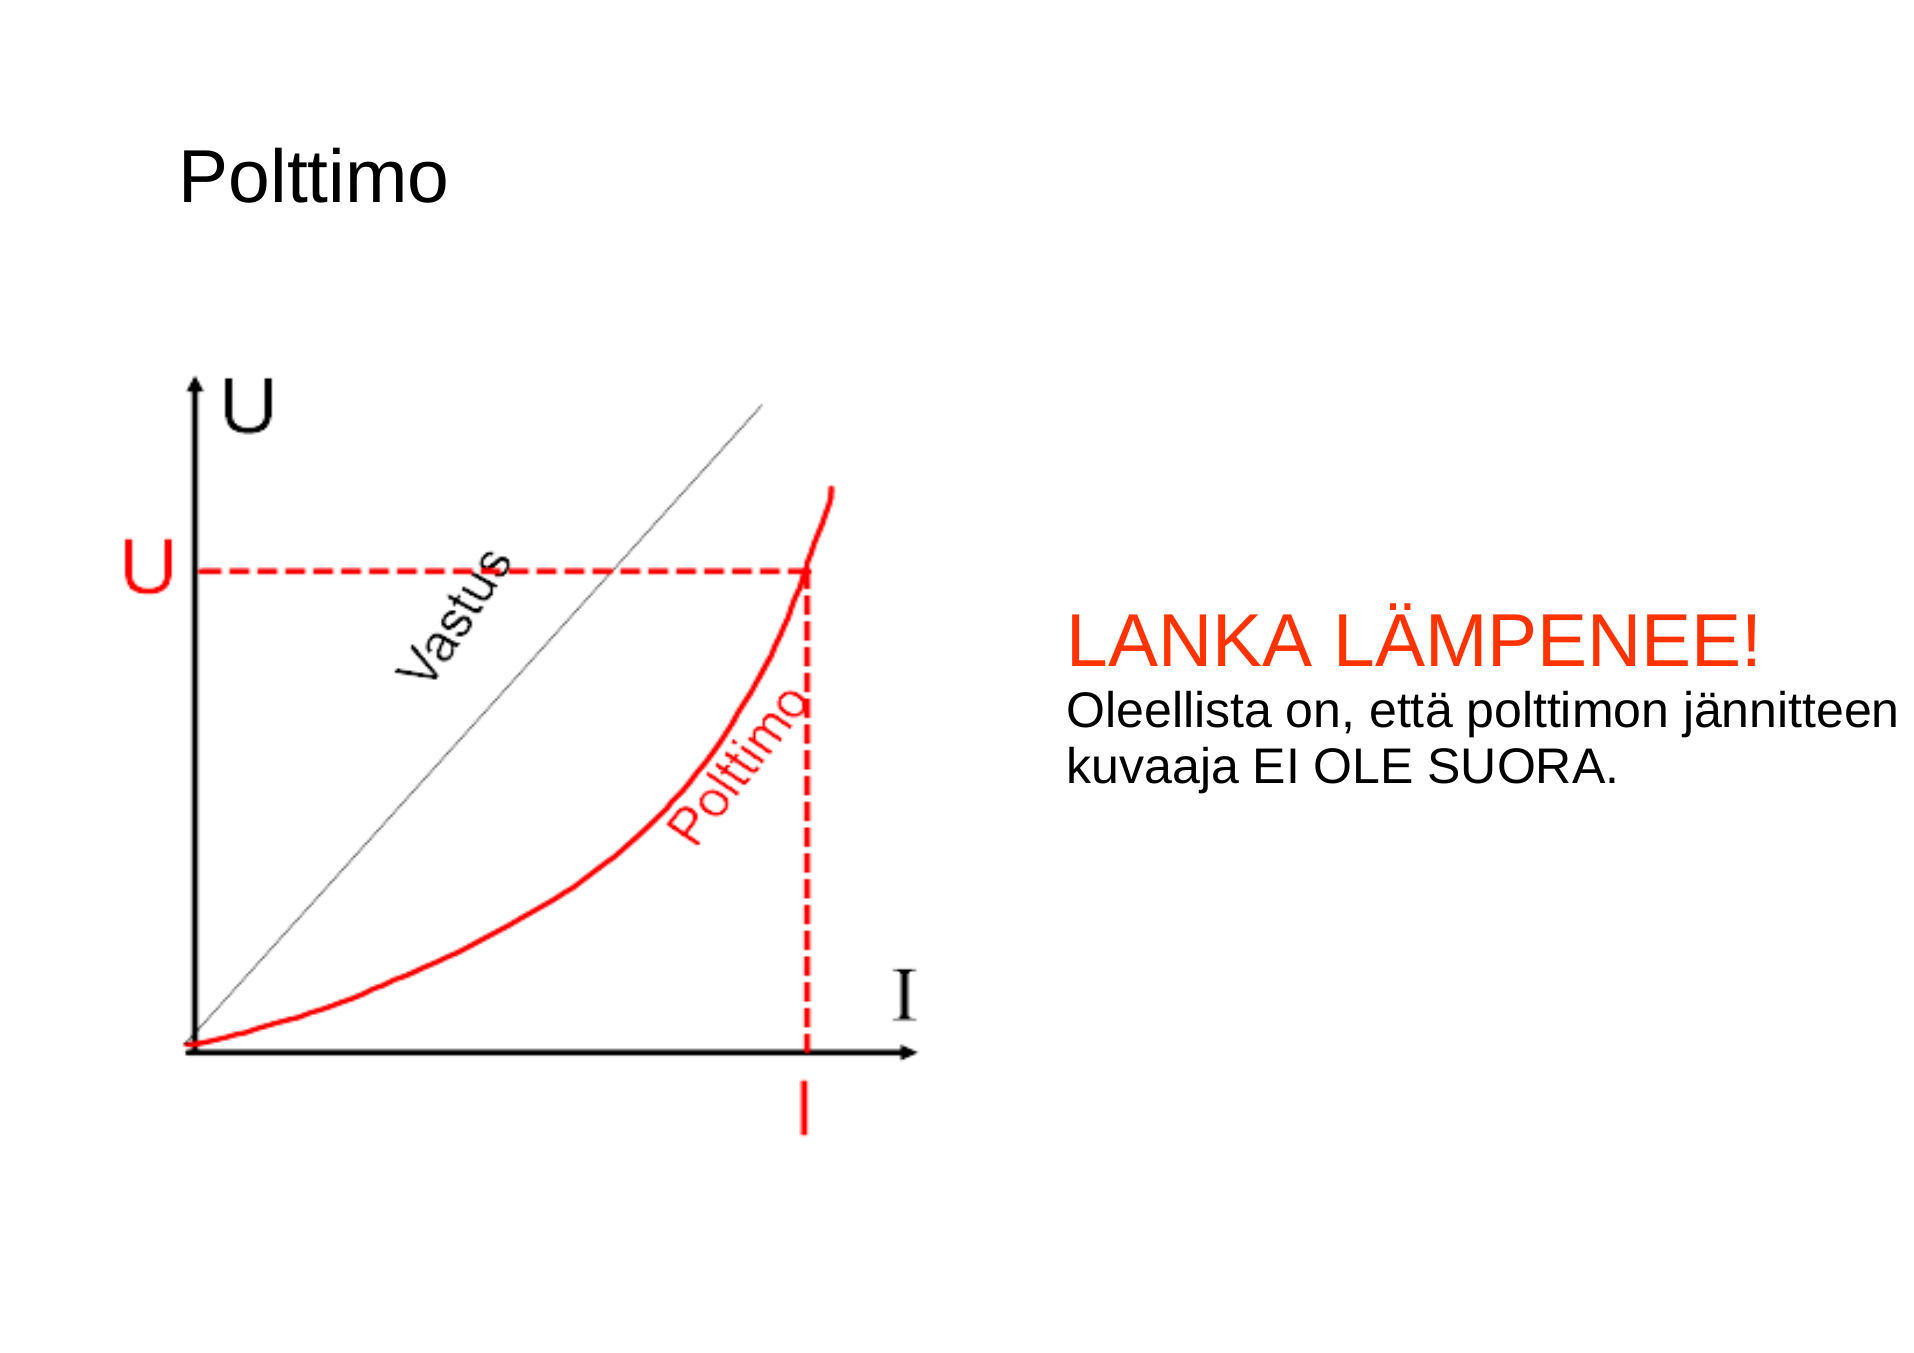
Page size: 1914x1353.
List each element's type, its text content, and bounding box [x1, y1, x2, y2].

text_box Polttimo [163, 128, 1011, 426]
text_box LANKA LÄMPENEE! Oleellista on, että polttimon jännitteen kuvaaja EI OLE SUORA. [1052, 592, 1914, 890]
picture [81, 327, 957, 1185]
